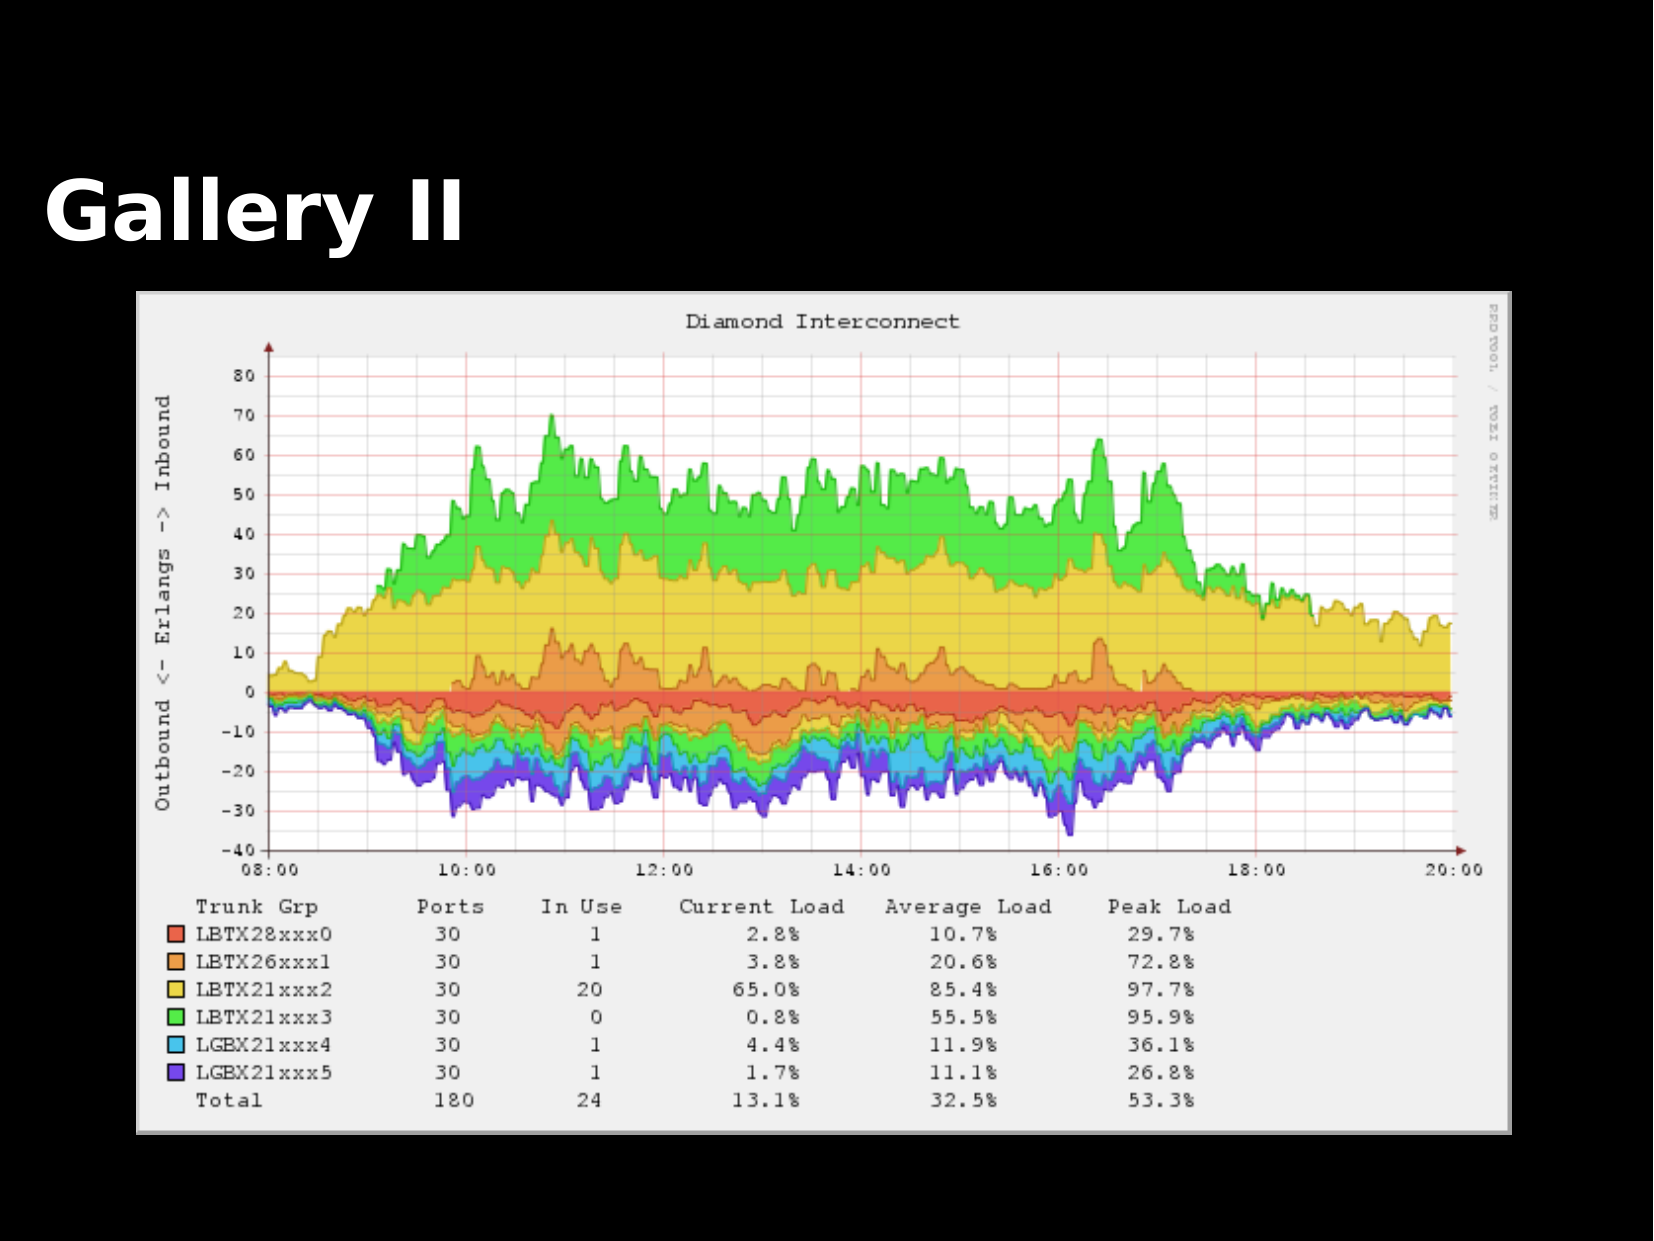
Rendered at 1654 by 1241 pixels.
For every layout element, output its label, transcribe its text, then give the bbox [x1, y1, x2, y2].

title Gallery II [43, 144, 1581, 280]
picture [136, 291, 1512, 1135]
